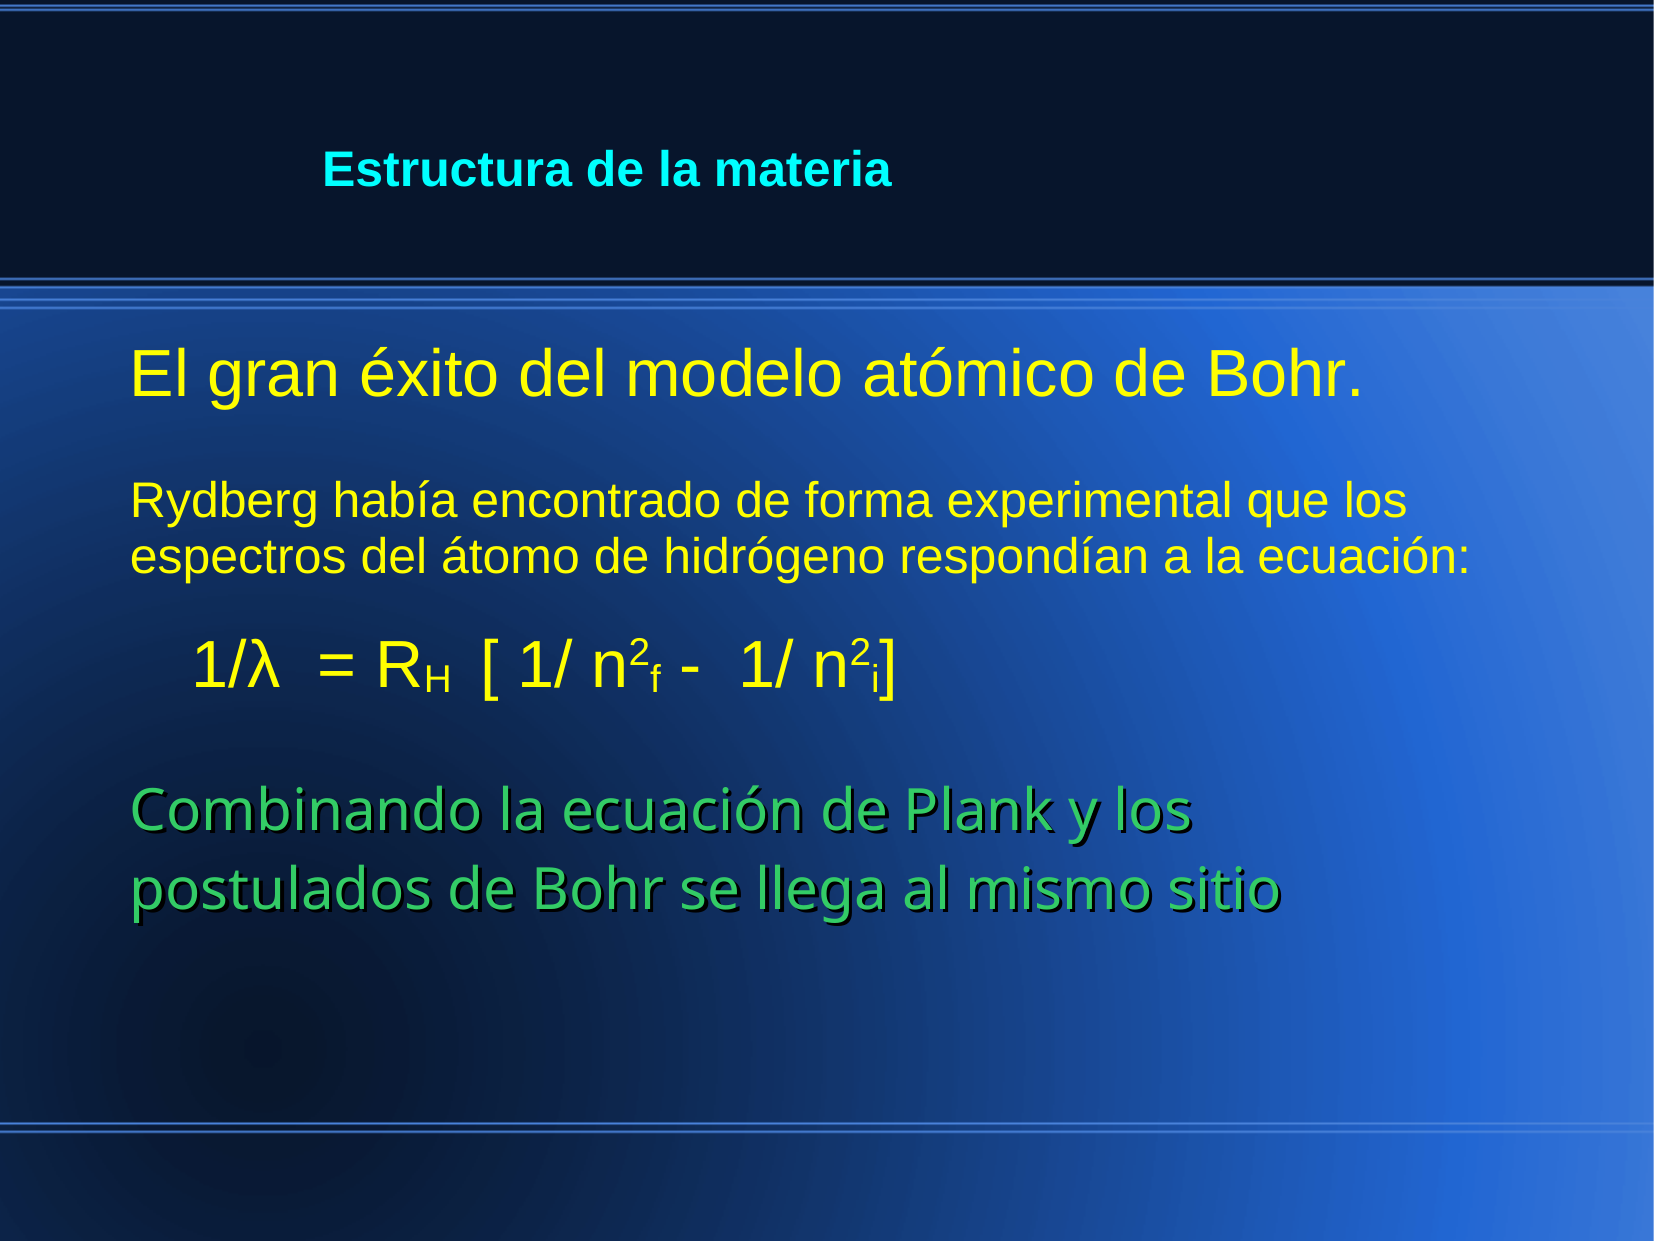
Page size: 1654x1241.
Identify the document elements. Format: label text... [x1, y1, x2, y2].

list Rydberg había encontrado de forma experimental que los espectros del átomo de hidrógeno respondían a la ecuación: [59, 472, 1595, 639]
text_box Combinando la ecuación de Plank y los postulados de Bohr se llega al mismo sitio [59, 767, 1477, 923]
list El gran éxito del modelo atómico de Bohr. [59, 335, 1595, 472]
text_box 1/λ = RH [ 1/ n2f - 1/ n2i] [177, 620, 1152, 735]
picture [0, 0, 1654, 1241]
title Estructura de la materia [32, 118, 1182, 220]
